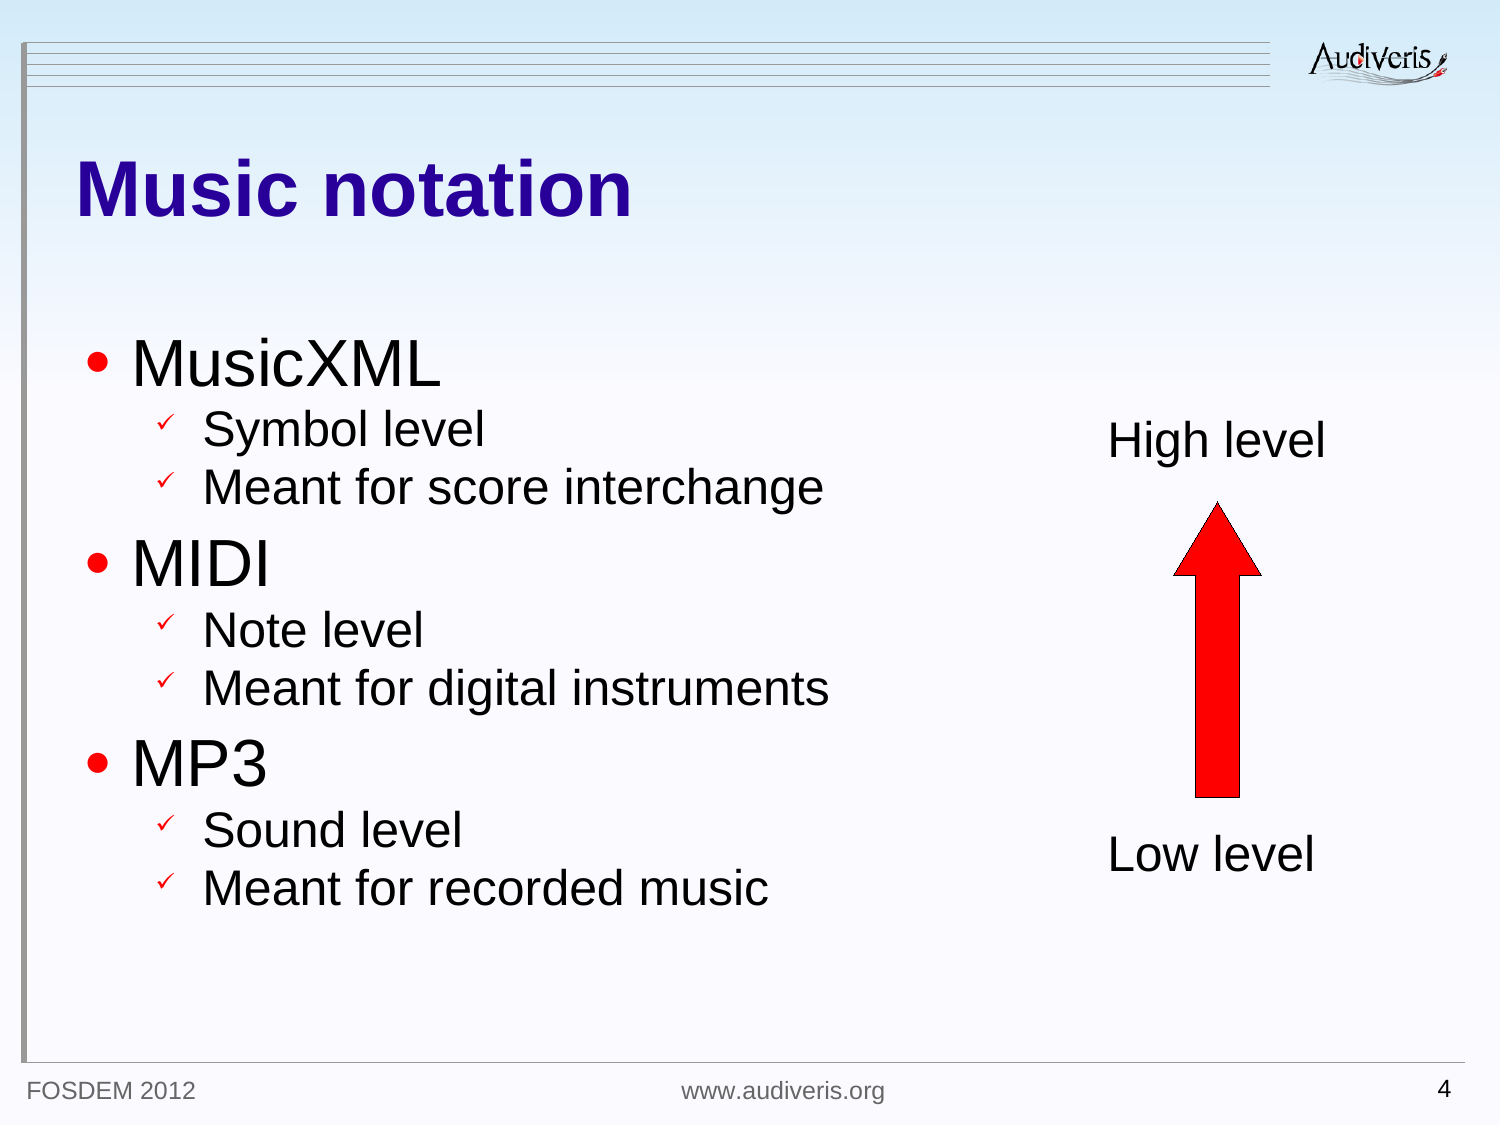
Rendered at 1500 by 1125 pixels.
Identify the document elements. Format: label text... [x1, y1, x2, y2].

text_box High level [1092, 413, 1359, 475]
text_box [1173, 501, 1262, 798]
text_box Low level [1092, 826, 1359, 888]
picture [1306, 29, 1447, 89]
list MusicXML Symbol level Meant for score interchange MIDI Note level Meant for digital instruments MP3 Sound level Meant for recorded music [64, 324, 1401, 1016]
title Music notation [75, 130, 1437, 264]
